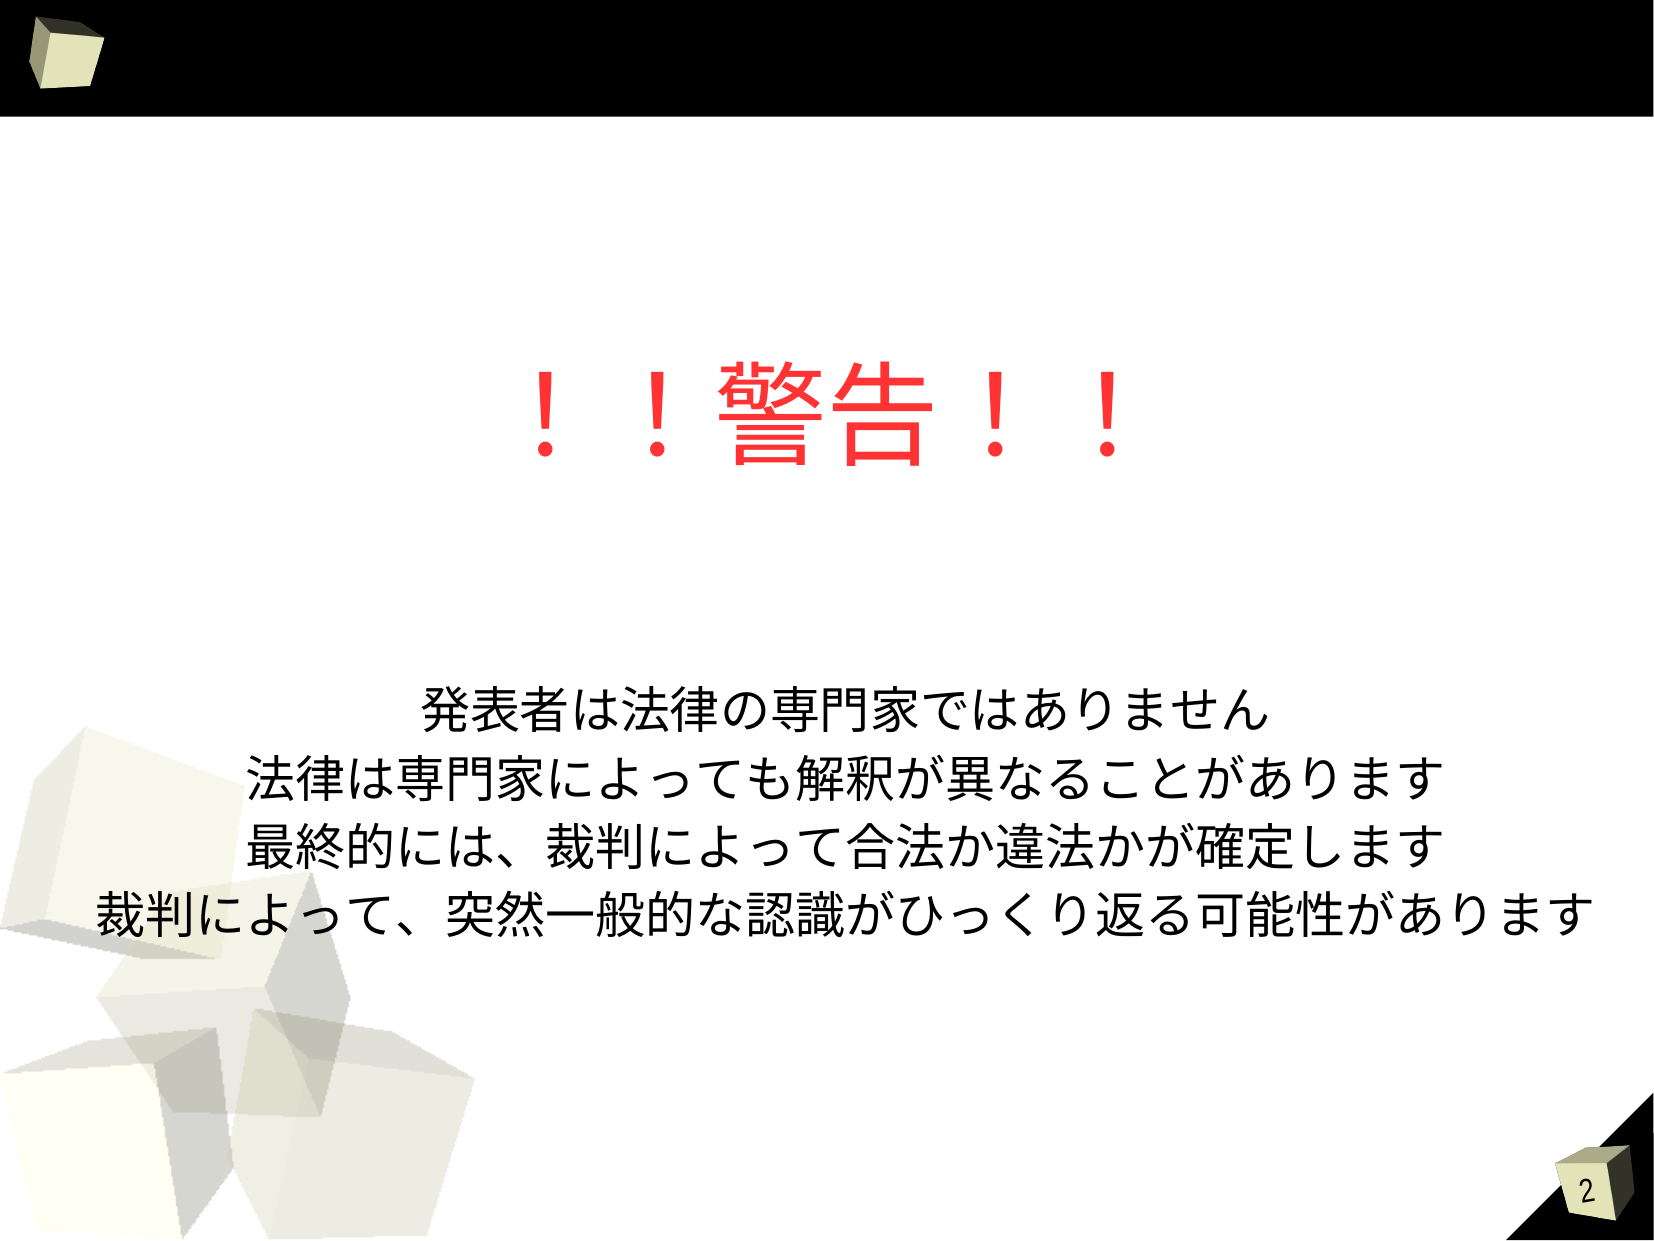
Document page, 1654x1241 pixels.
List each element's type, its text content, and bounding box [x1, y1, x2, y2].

title ！！警告！！ [88, 354, 1565, 473]
subtitle 発表者は法律の専門家ではありません 法律は専門家によっても解釈が異なることがあります 最終的には、裁判によって合法か違法かが確定します 裁判によって、突然一般的な認識がひっくり返る可能性があります [44, 501, 1611, 1123]
picture [0, 726, 477, 1241]
